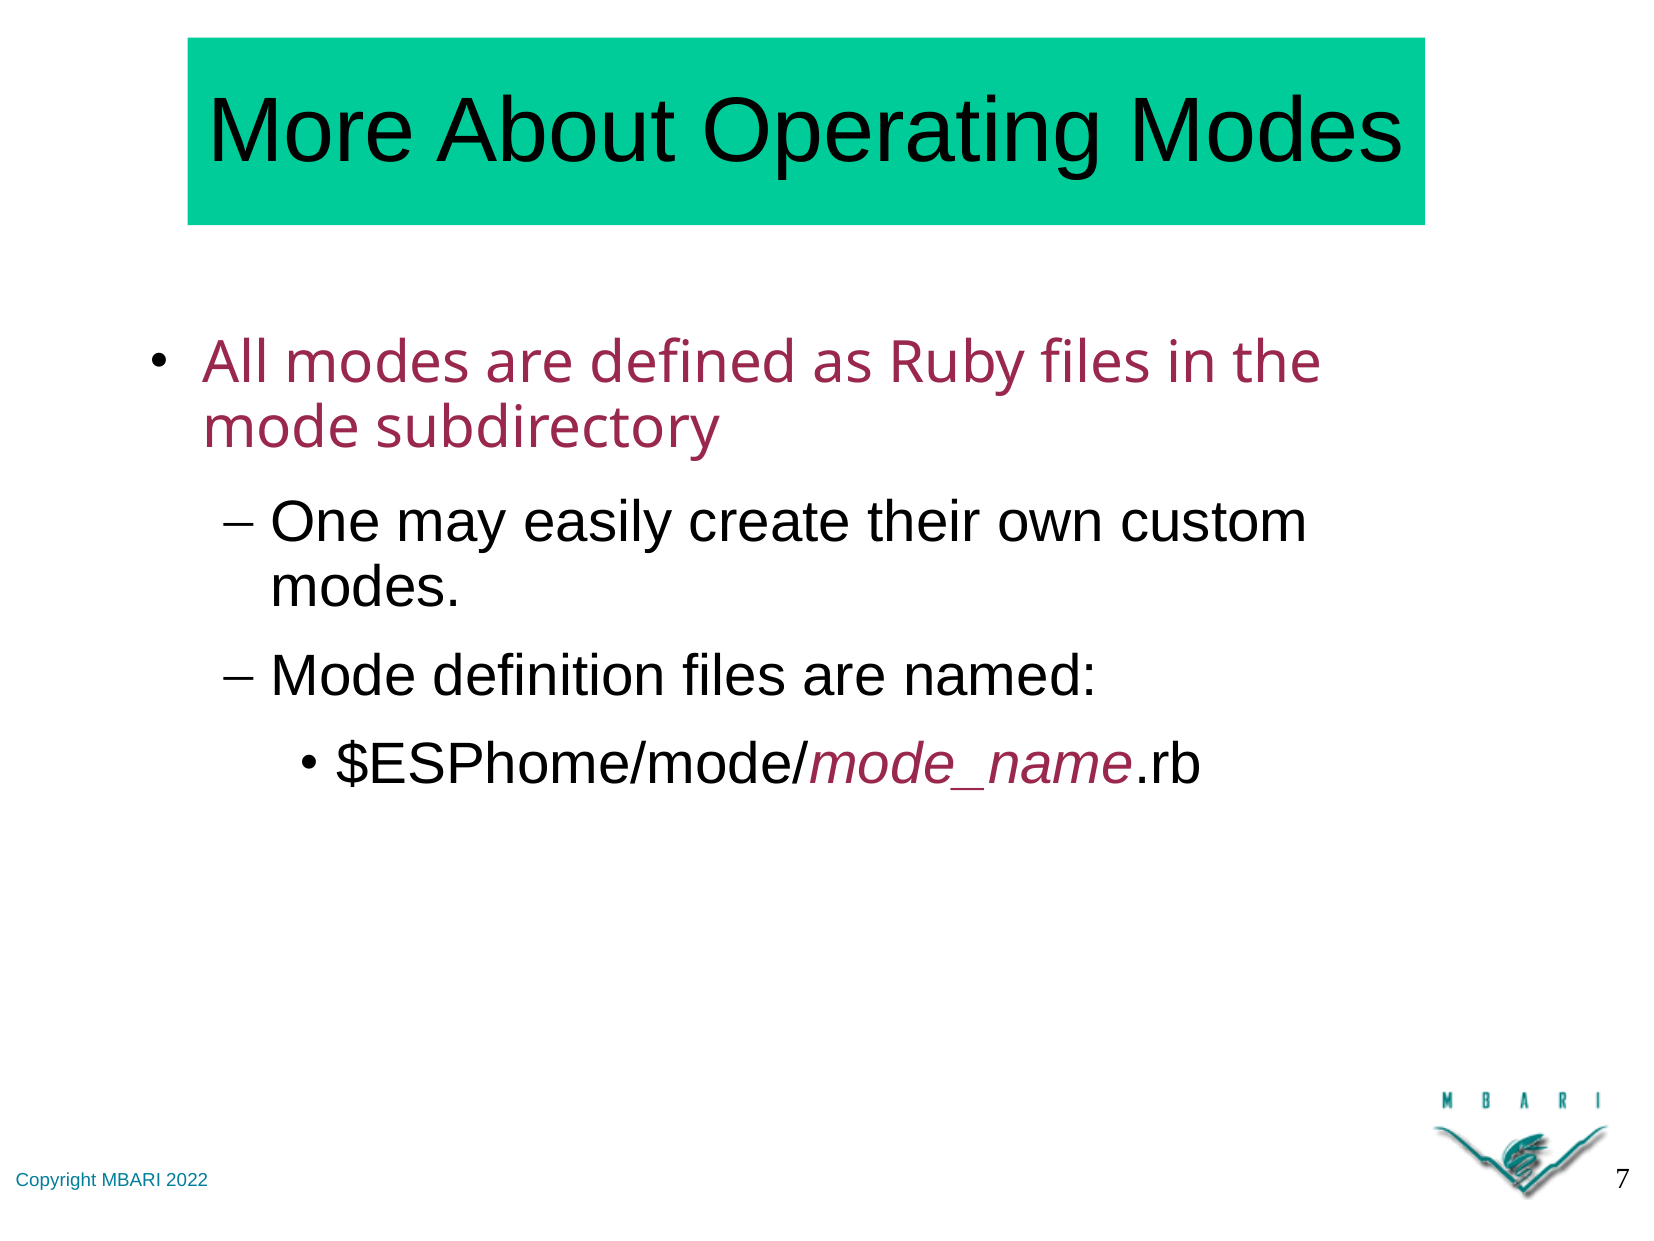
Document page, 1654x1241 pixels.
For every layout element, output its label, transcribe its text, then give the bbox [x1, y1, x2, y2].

picture [1426, 1091, 1613, 1200]
list All modes are defined as Ruby files in the mode subdirectory One may easily create their own custom modes. Mode definition files are named: $ESPhome/mode/mode_name.rb [133, 262, 1426, 1126]
title More About Operating Modes [187, 37, 1426, 226]
